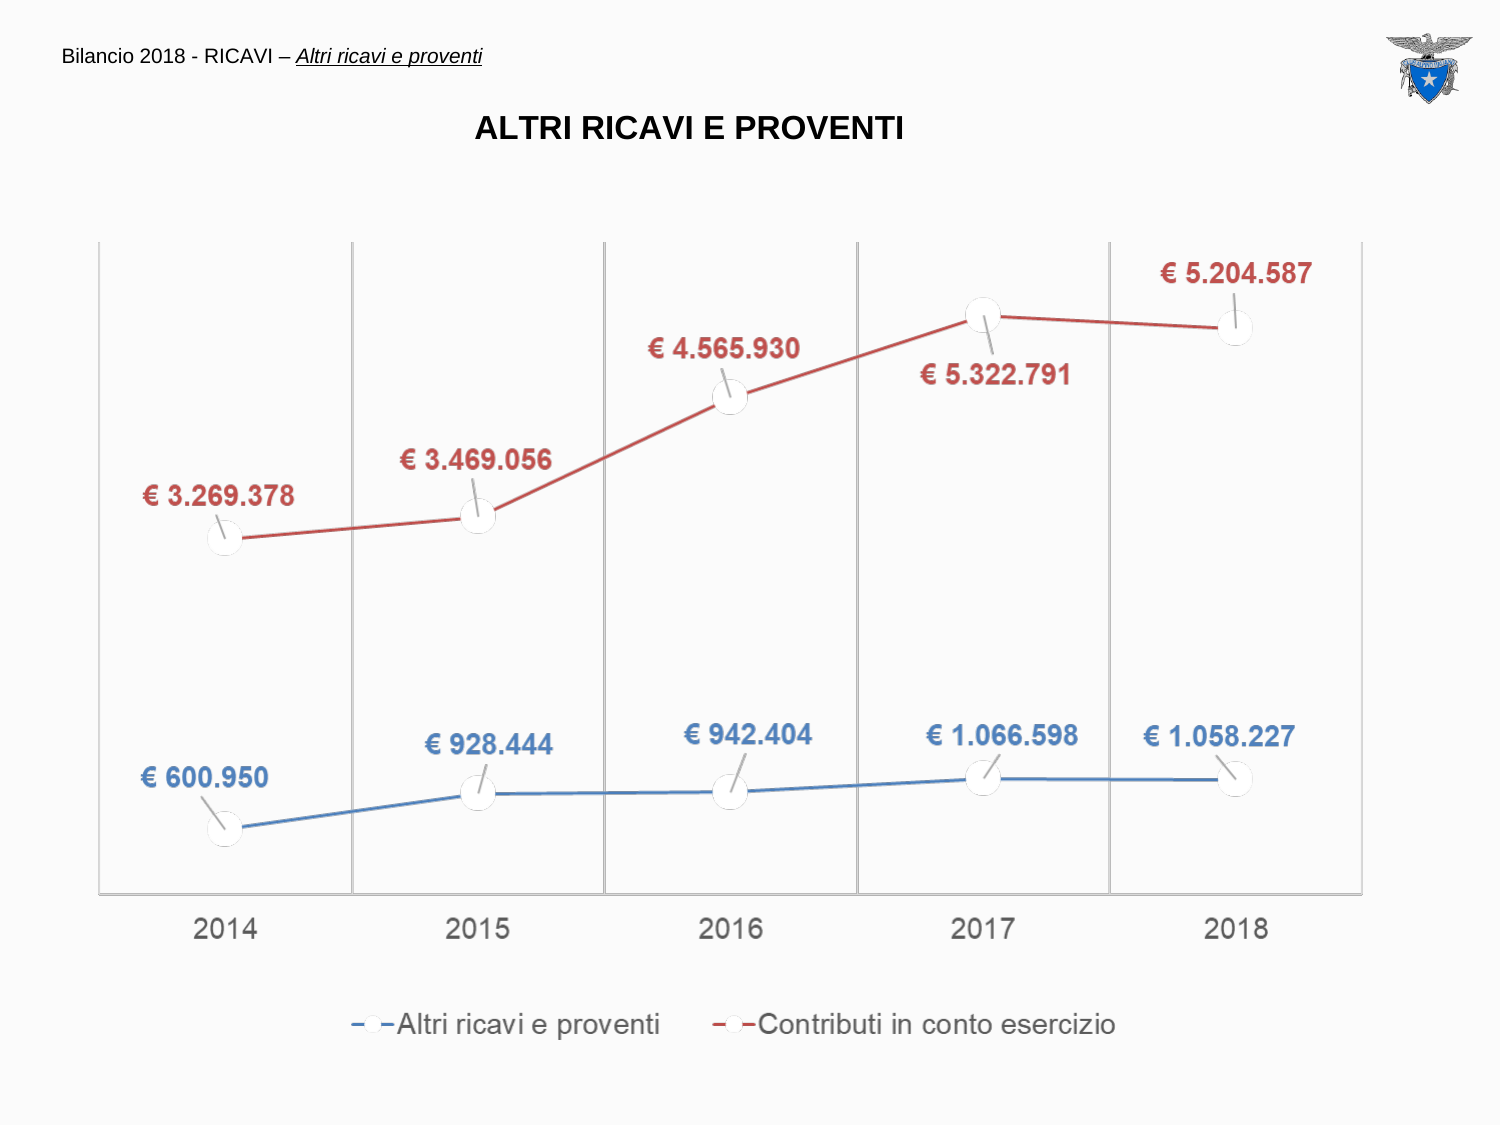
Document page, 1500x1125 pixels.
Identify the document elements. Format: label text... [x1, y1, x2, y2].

picture [1382, 29, 1477, 112]
picture [77, 219, 1384, 1060]
text_box Bilancio 2018 - RICAVI – Altri ricavi e proventi [46, 35, 715, 76]
text_box ALTRI RICAVI E PROVENTI [199, 105, 1180, 147]
